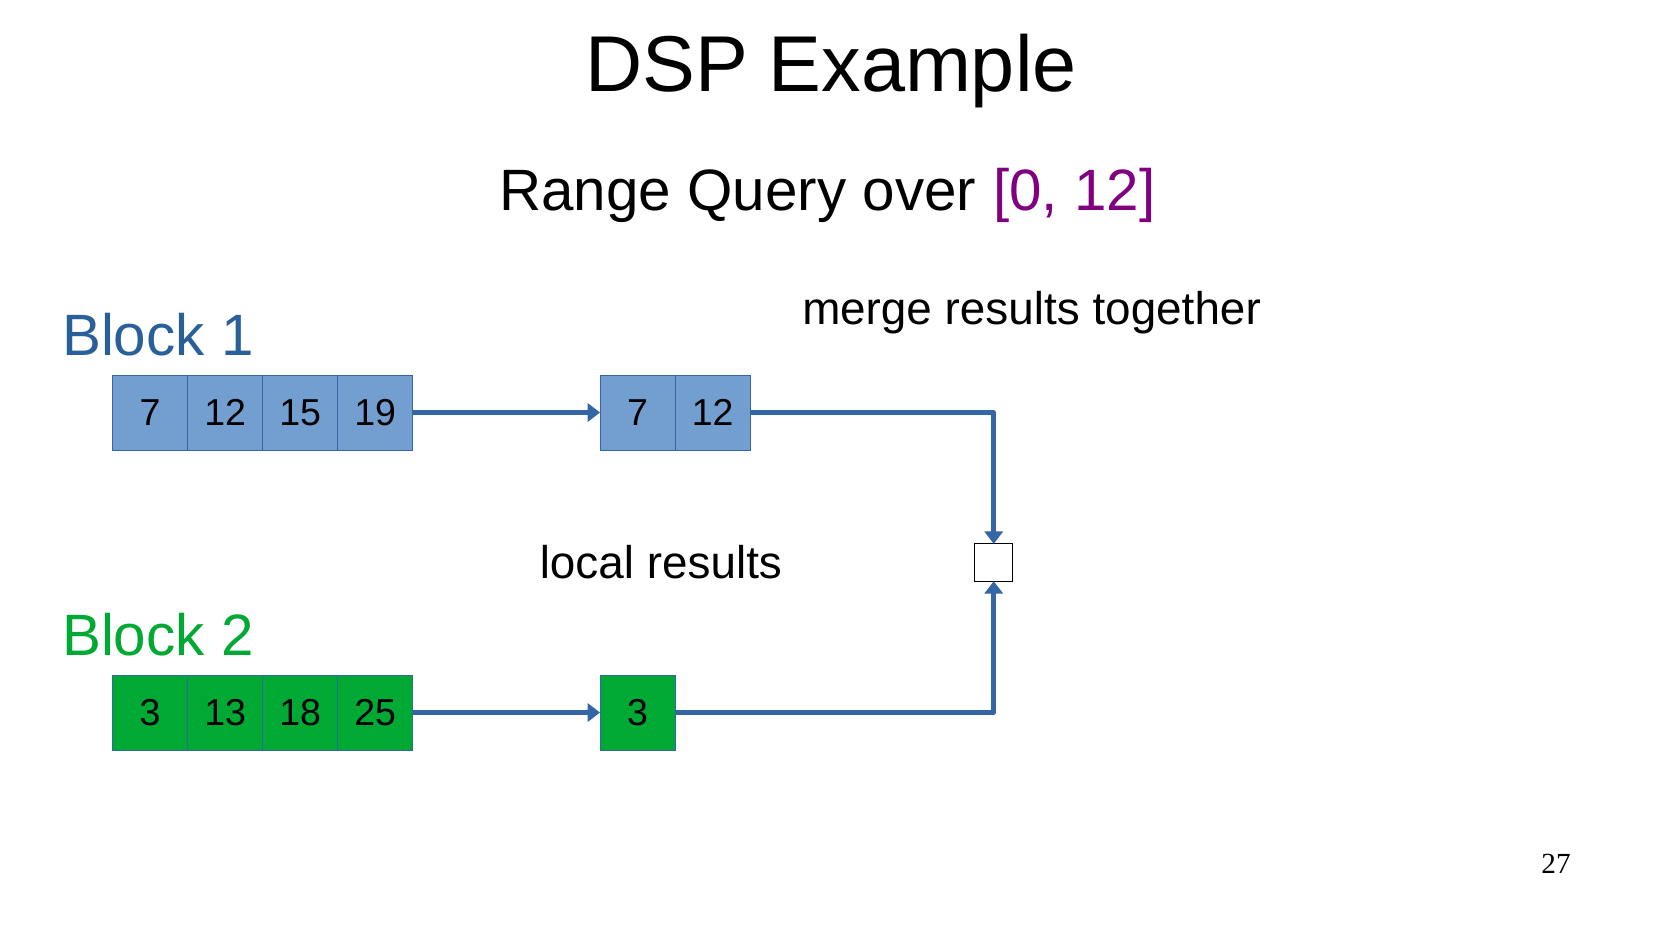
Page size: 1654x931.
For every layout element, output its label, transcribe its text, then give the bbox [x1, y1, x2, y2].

text_box Range Query over [0, 12] [484, 150, 1169, 263]
text_box 3 [600, 675, 676, 751]
text_box [974, 543, 1013, 582]
text_box 25 [338, 675, 413, 751]
text_box 12 [188, 376, 262, 451]
text_box 18 [263, 675, 338, 751]
title DSP Example [86, 0, 1576, 142]
text_box 3 [112, 676, 187, 751]
text_box 13 [187, 676, 263, 751]
text_box 7 [112, 376, 188, 451]
text_box 15 [262, 375, 338, 451]
text_box 7 [600, 375, 676, 451]
text_box Block 1 [47, 295, 269, 376]
text_box merge results together [787, 276, 1276, 343]
text_box 12 [676, 375, 751, 451]
text_box local results [525, 529, 797, 596]
text_box 19 [338, 375, 413, 451]
text_box Block 2 [47, 595, 269, 676]
